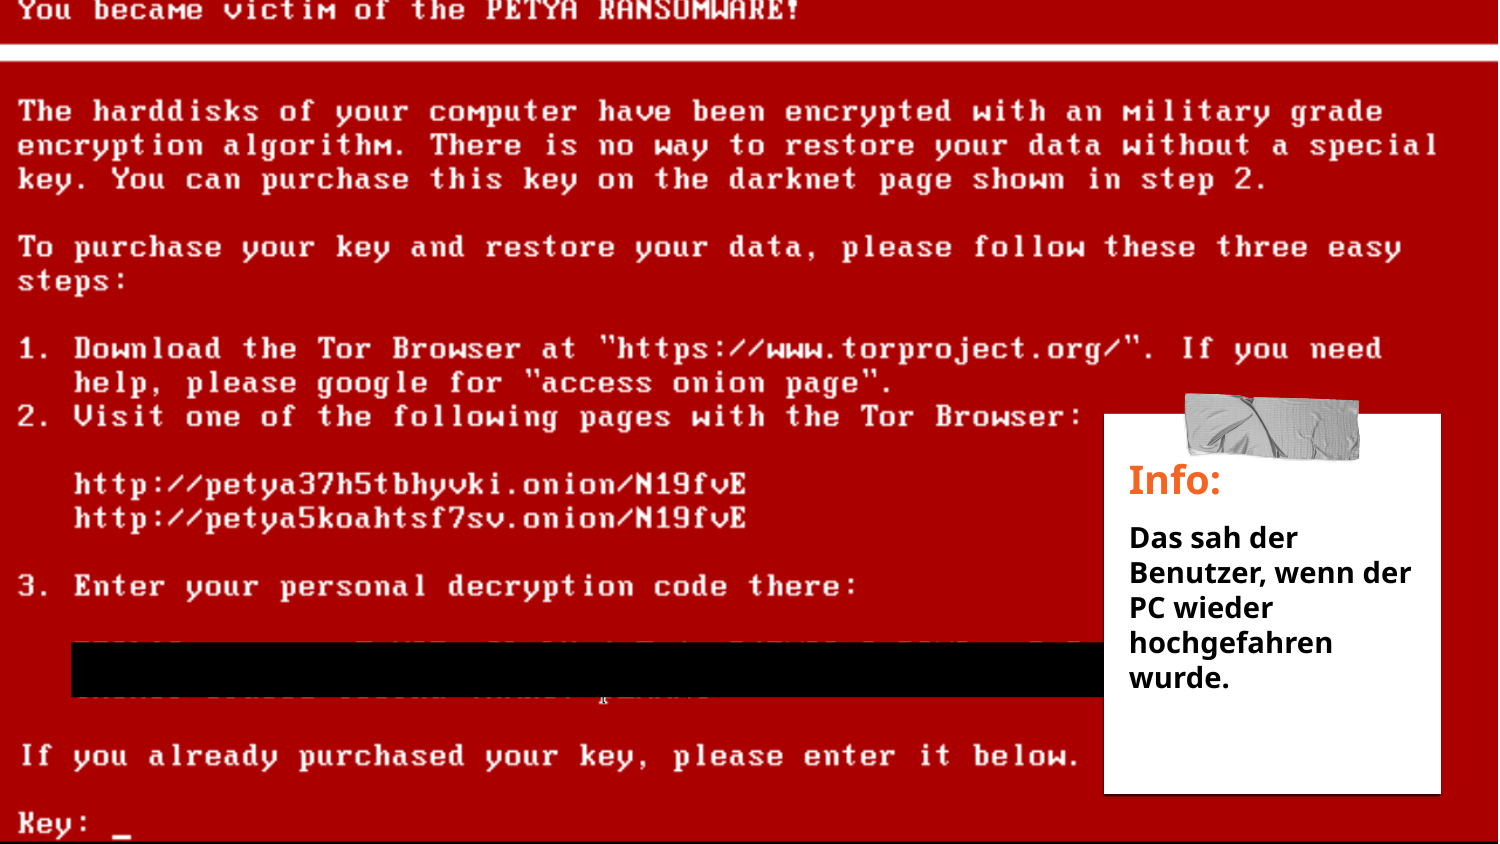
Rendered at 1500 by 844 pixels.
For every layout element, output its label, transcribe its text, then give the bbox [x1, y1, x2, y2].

text_box Info: Das sah der Benutzer, wenn der PC wieder hochgefahren wurde. [1113, 440, 1431, 769]
picture [0, 0, 1498, 844]
